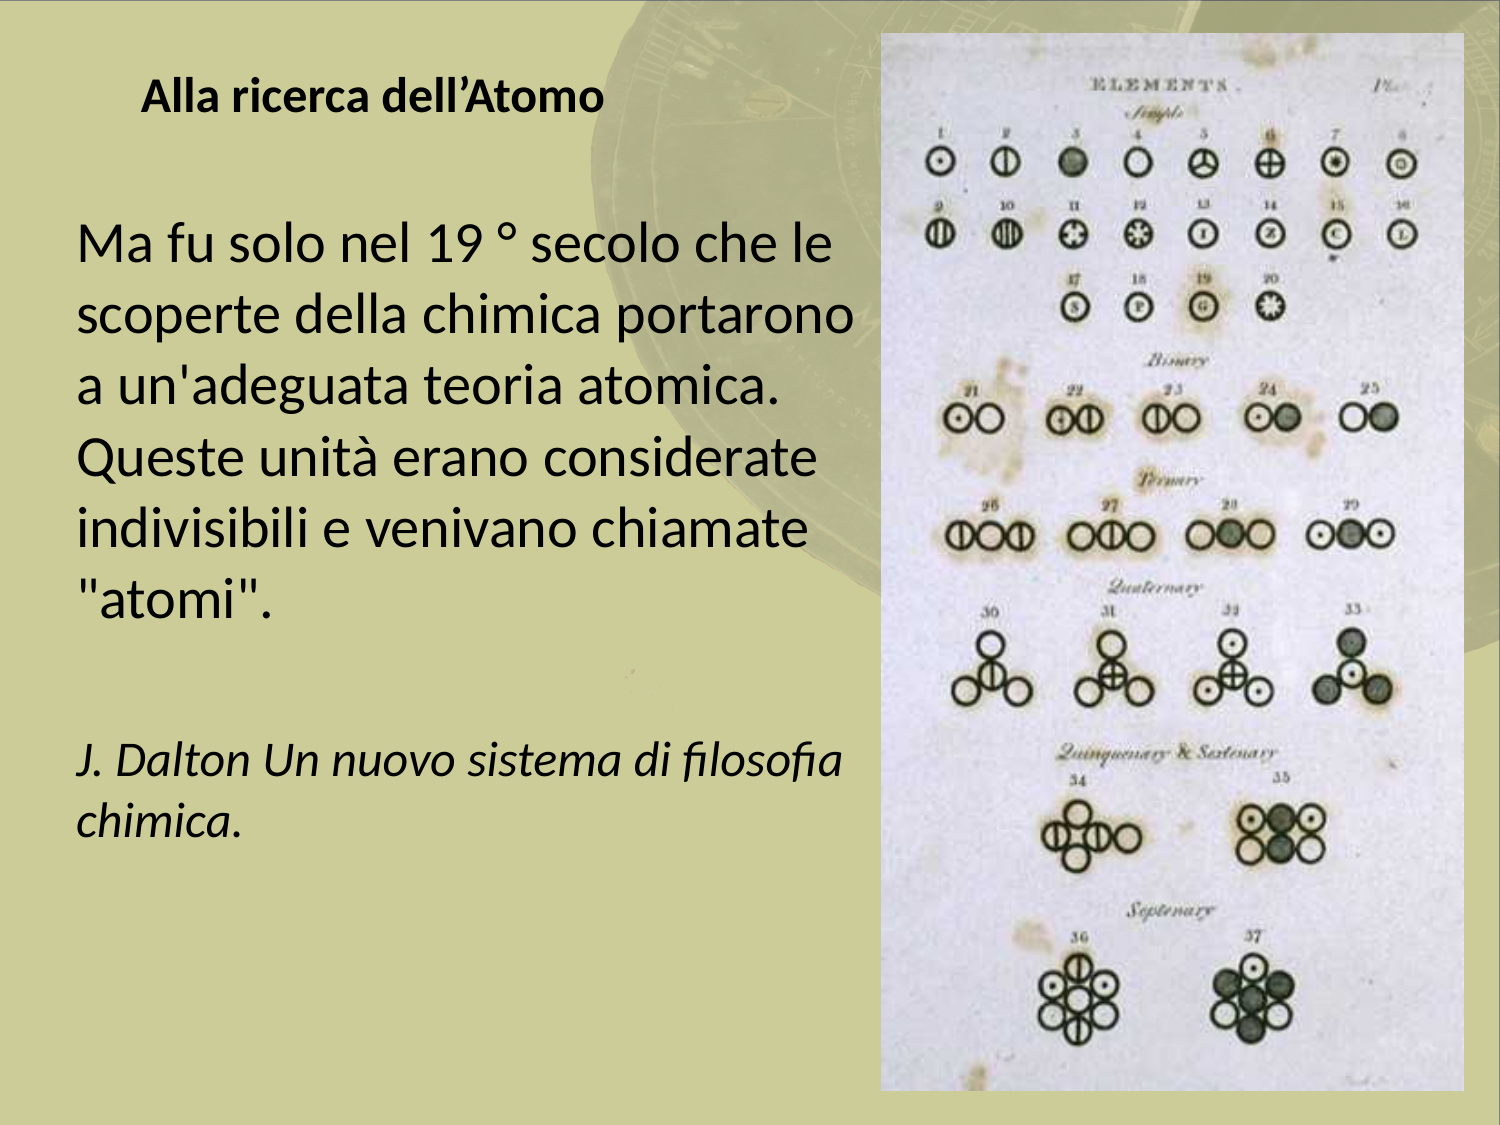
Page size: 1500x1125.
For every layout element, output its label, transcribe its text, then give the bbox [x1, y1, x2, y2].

title Alla ricerca dell’Atomo [48, 33, 699, 150]
picture [881, 33, 1464, 1091]
text_box Ma fu solo nel 19 ° secolo che le scoperte della chimica portarono a un'adeguata teoria atomica. Queste unità erano considerate indivisibili e venivano chiamate "atomi". J. Dalton Un nuovo sistema di filosofia chimica. [76, 126, 857, 924]
